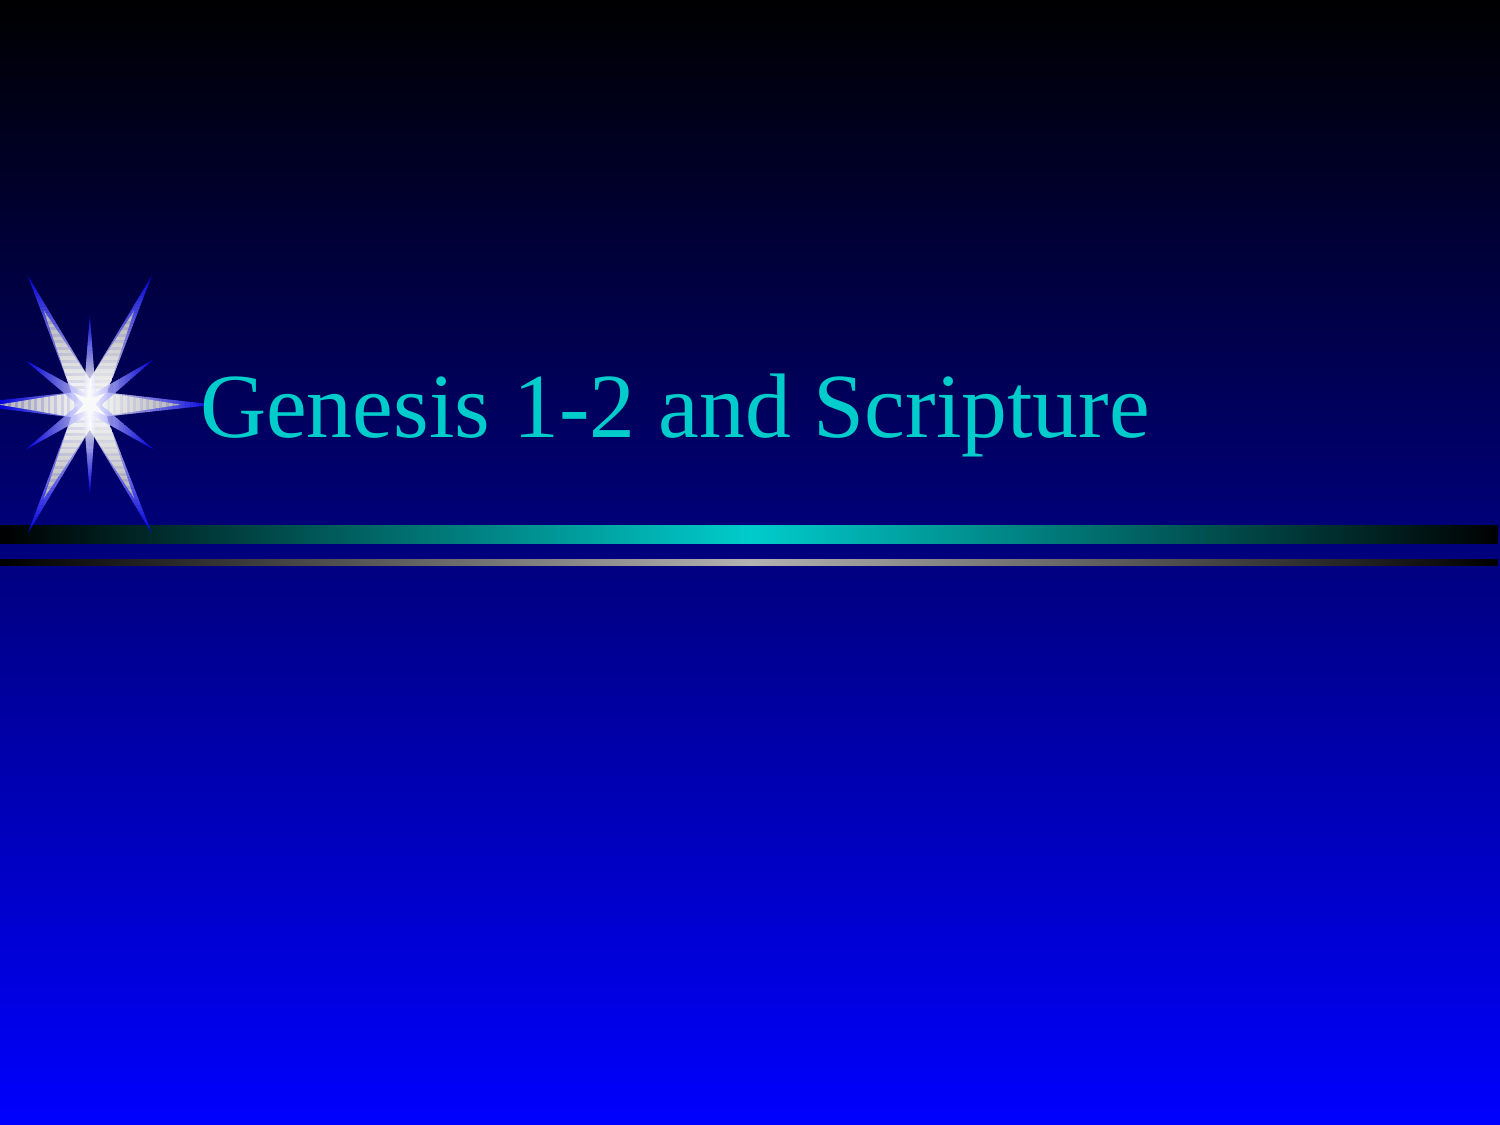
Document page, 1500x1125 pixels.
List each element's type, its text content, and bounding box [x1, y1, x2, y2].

title Genesis 1-2 and Scripture [200, 312, 1476, 501]
